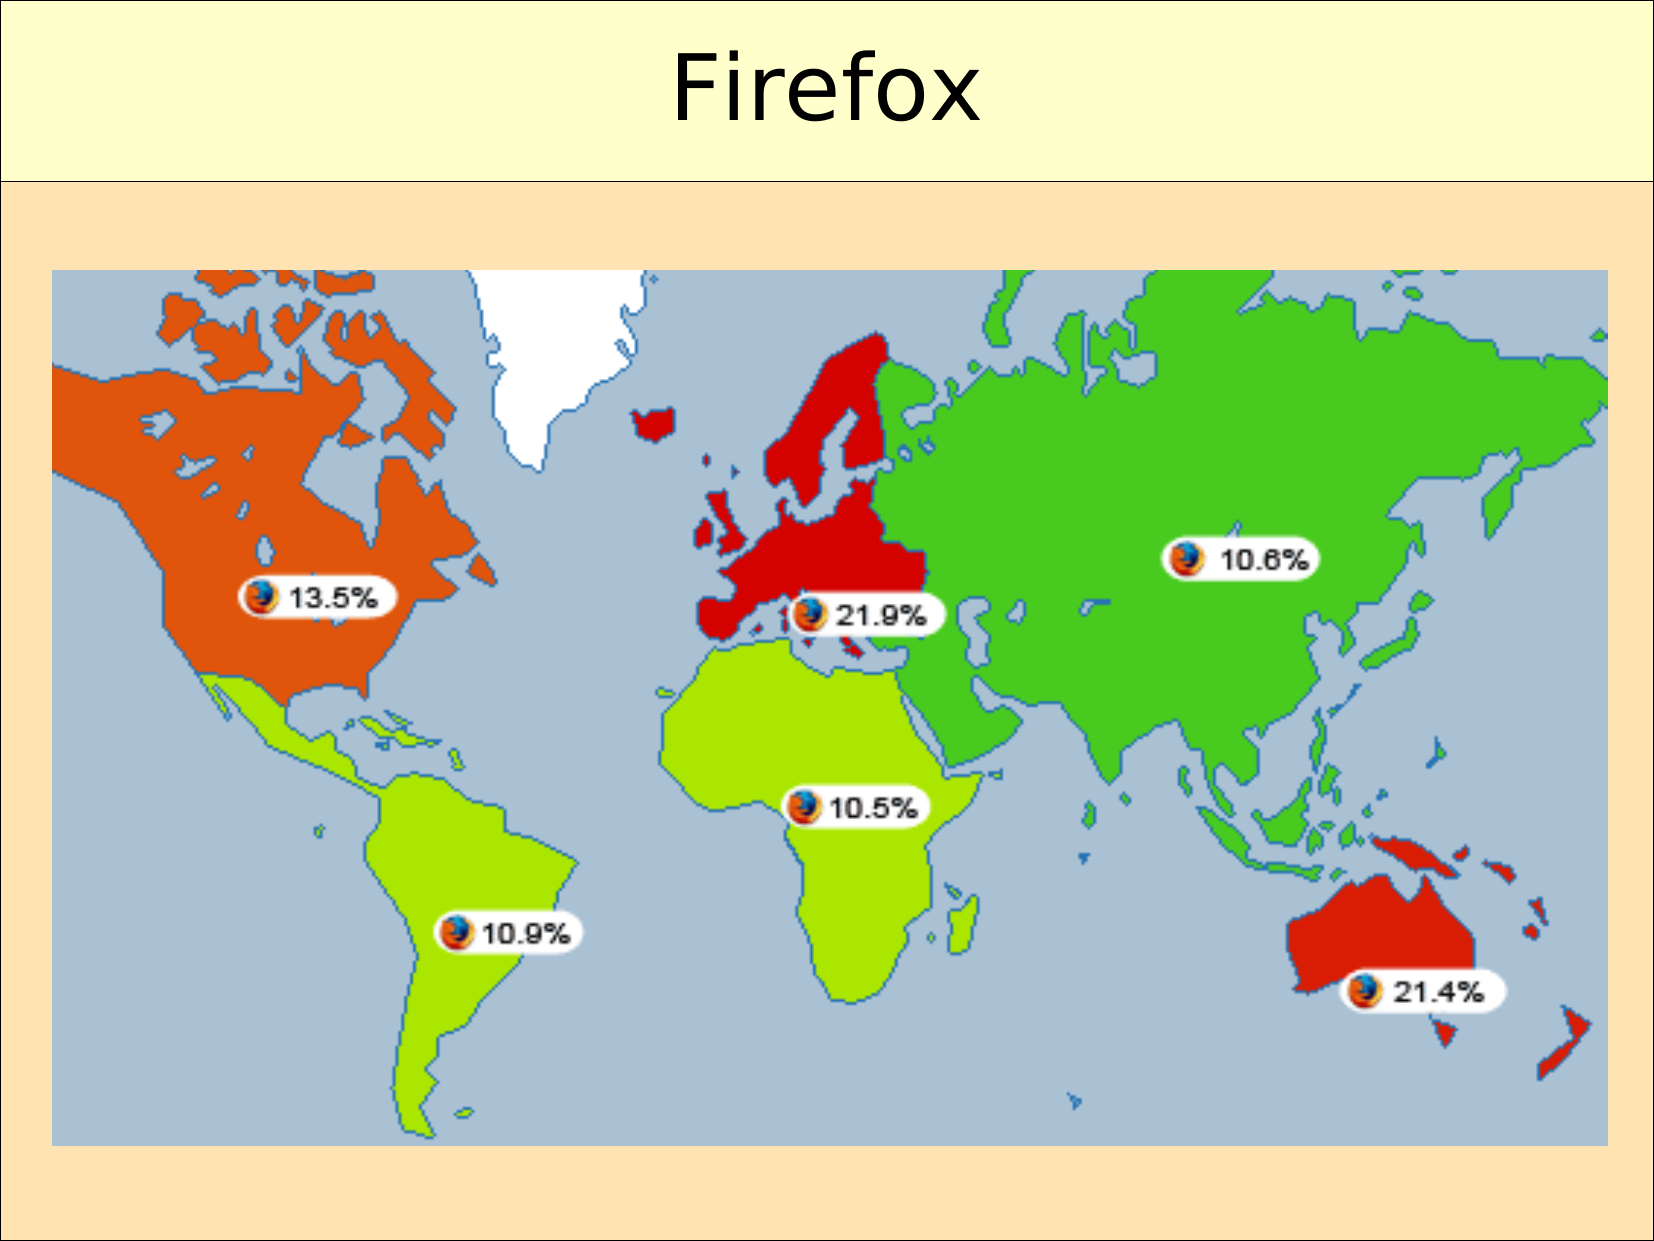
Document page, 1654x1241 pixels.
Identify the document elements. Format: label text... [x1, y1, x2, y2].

picture [52, 270, 1608, 1146]
title Firefox [0, 7, 1654, 169]
